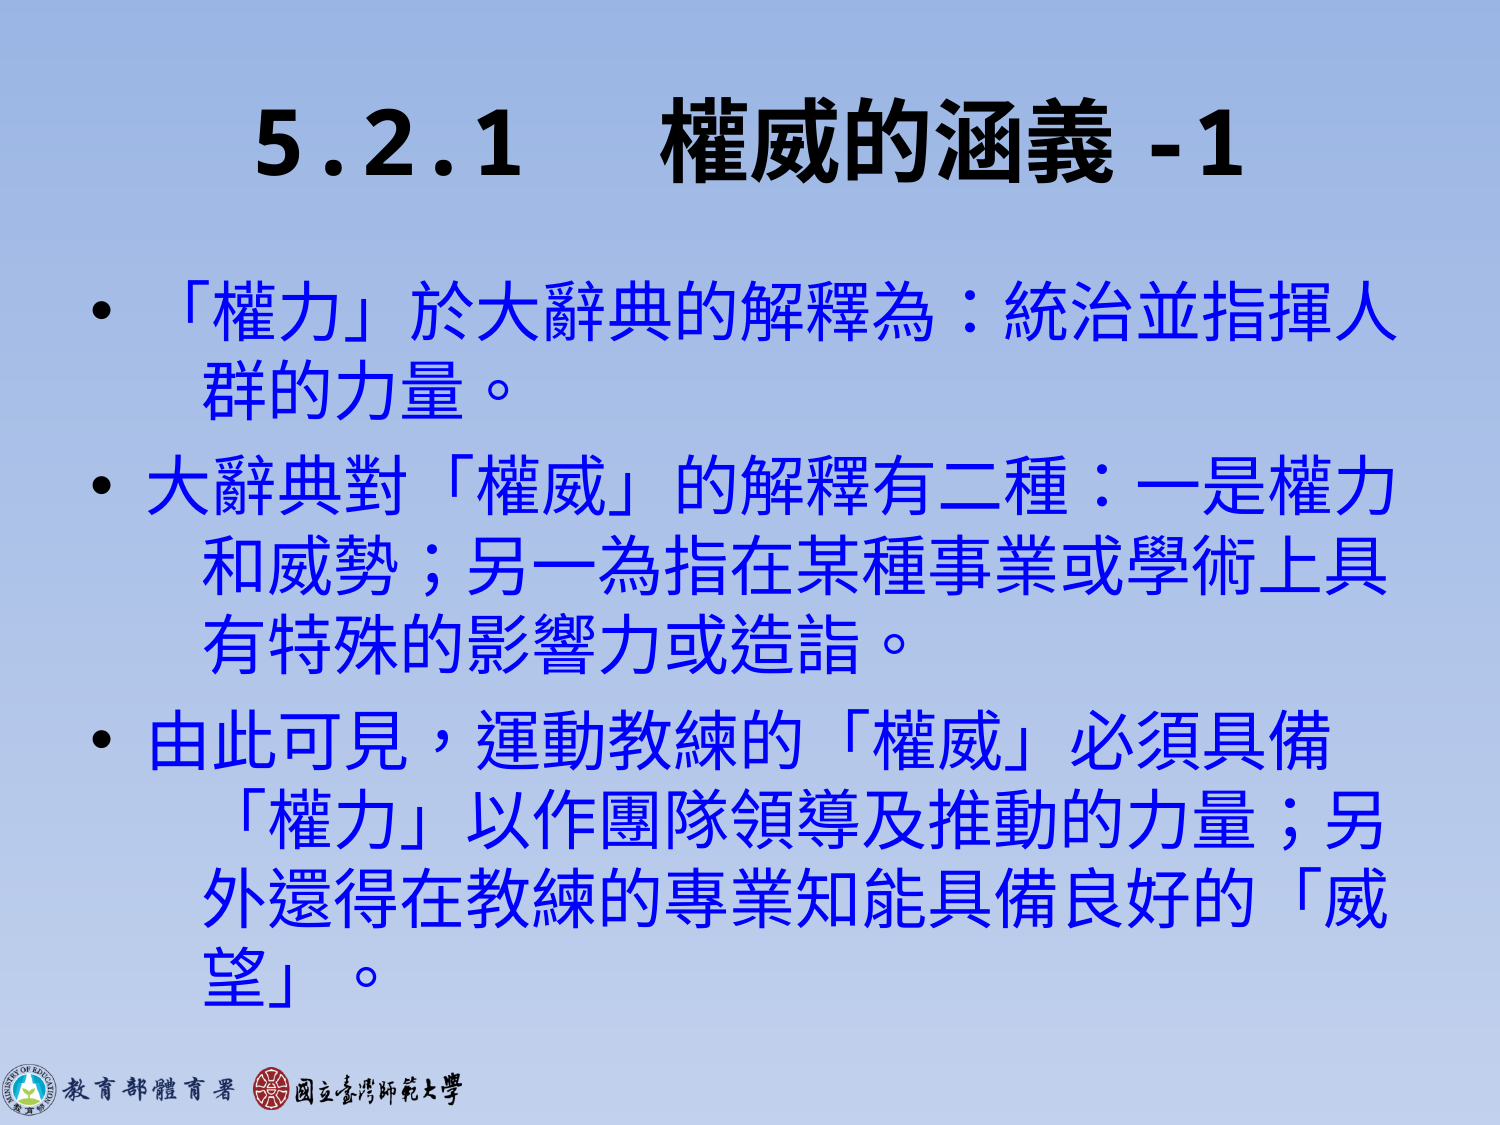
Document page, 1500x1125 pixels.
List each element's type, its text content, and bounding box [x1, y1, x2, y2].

title 5.2.1 權威的涵義-1 [75, 45, 1426, 233]
list 「權力」於大辭典的解釋為：統治並指揮人群的力量。 大辭典對「權威」的解釋有二種：一是權力和威勢；另一為指在某種事業或學術上具有特殊的影響力或造詣。 由此可見，運動教練的「權威」必須具備「權力」以作團隊領導及推動的力量；另外還得在教練的專業知能具備良好的「威望」。 [75, 262, 1426, 1025]
